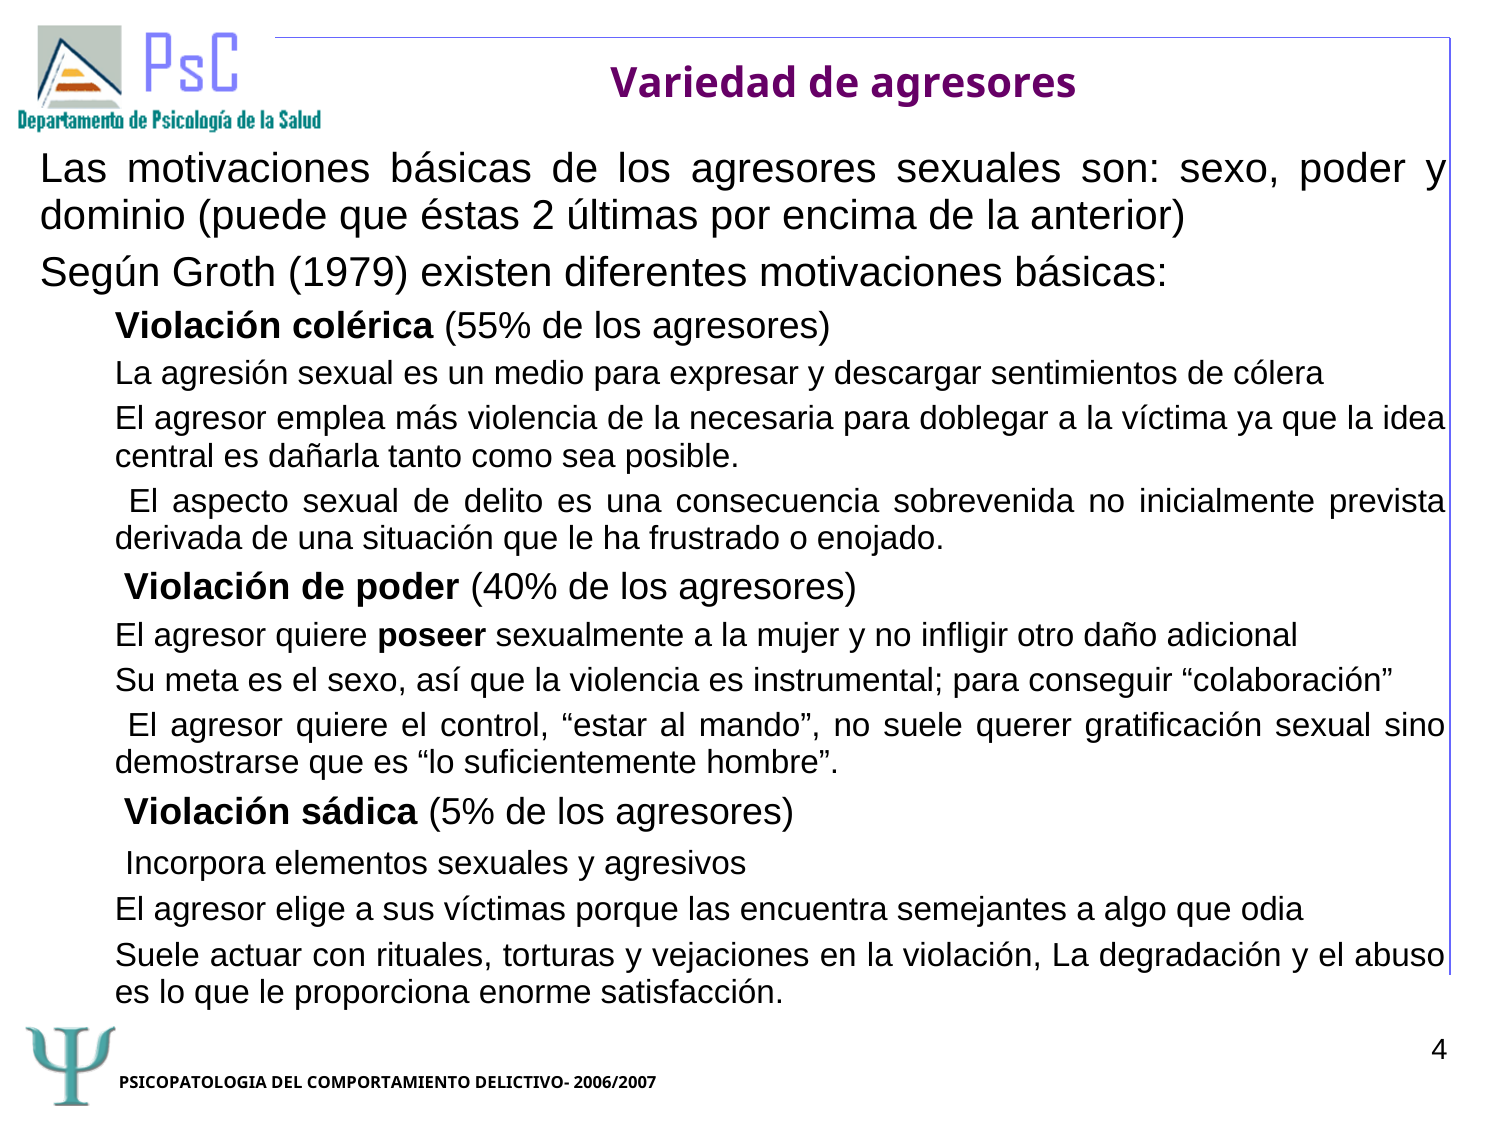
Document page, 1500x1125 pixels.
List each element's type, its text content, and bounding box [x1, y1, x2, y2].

subtitle Las motivaciones básicas de los agresores sexuales son: sexo, poder y dominio (puede que éstas 2 últimas por encima de la anterior) Según Groth (1979) existen diferentes motivaciones básicas: Violación colérica (55% de los agresores) La agresión sexual es un medio para expresar y descargar sentimientos de cólera El agresor emplea más violencia de la necesaria para doblegar a la víctima ya que la idea central es dañarla tanto como sea posible. El aspecto sexual de delito es una consecuencia sobrevenida no inicialmente prevista derivada de una situación que le ha frustrado o enojado. Violación de poder (40% de los agresores) El agresor quiere poseer sexualmente a la mujer y no infligir otro daño adicional Su meta es el sexo, así que la violencia es instrumental; para conseguir “colaboración” El agresor quiere el control, “estar al mando”, no suele querer gratificación sexual sino demostrarse que es “lo suficientemente hombre”. Violación sádica (5% de los agresores) Incorpora elementos sexuales y agresivos El agresor elige a sus víctimas porque las encuentra semejantes a algo que odia Suele actuar con rituales, torturas y vejaciones en la violación, La degradación y el abuso es lo que le proporciona enorme satisfacción. [24, 137, 1463, 1125]
title Variedad de agresores [349, 24, 1338, 137]
picture [0, 0, 330, 138]
